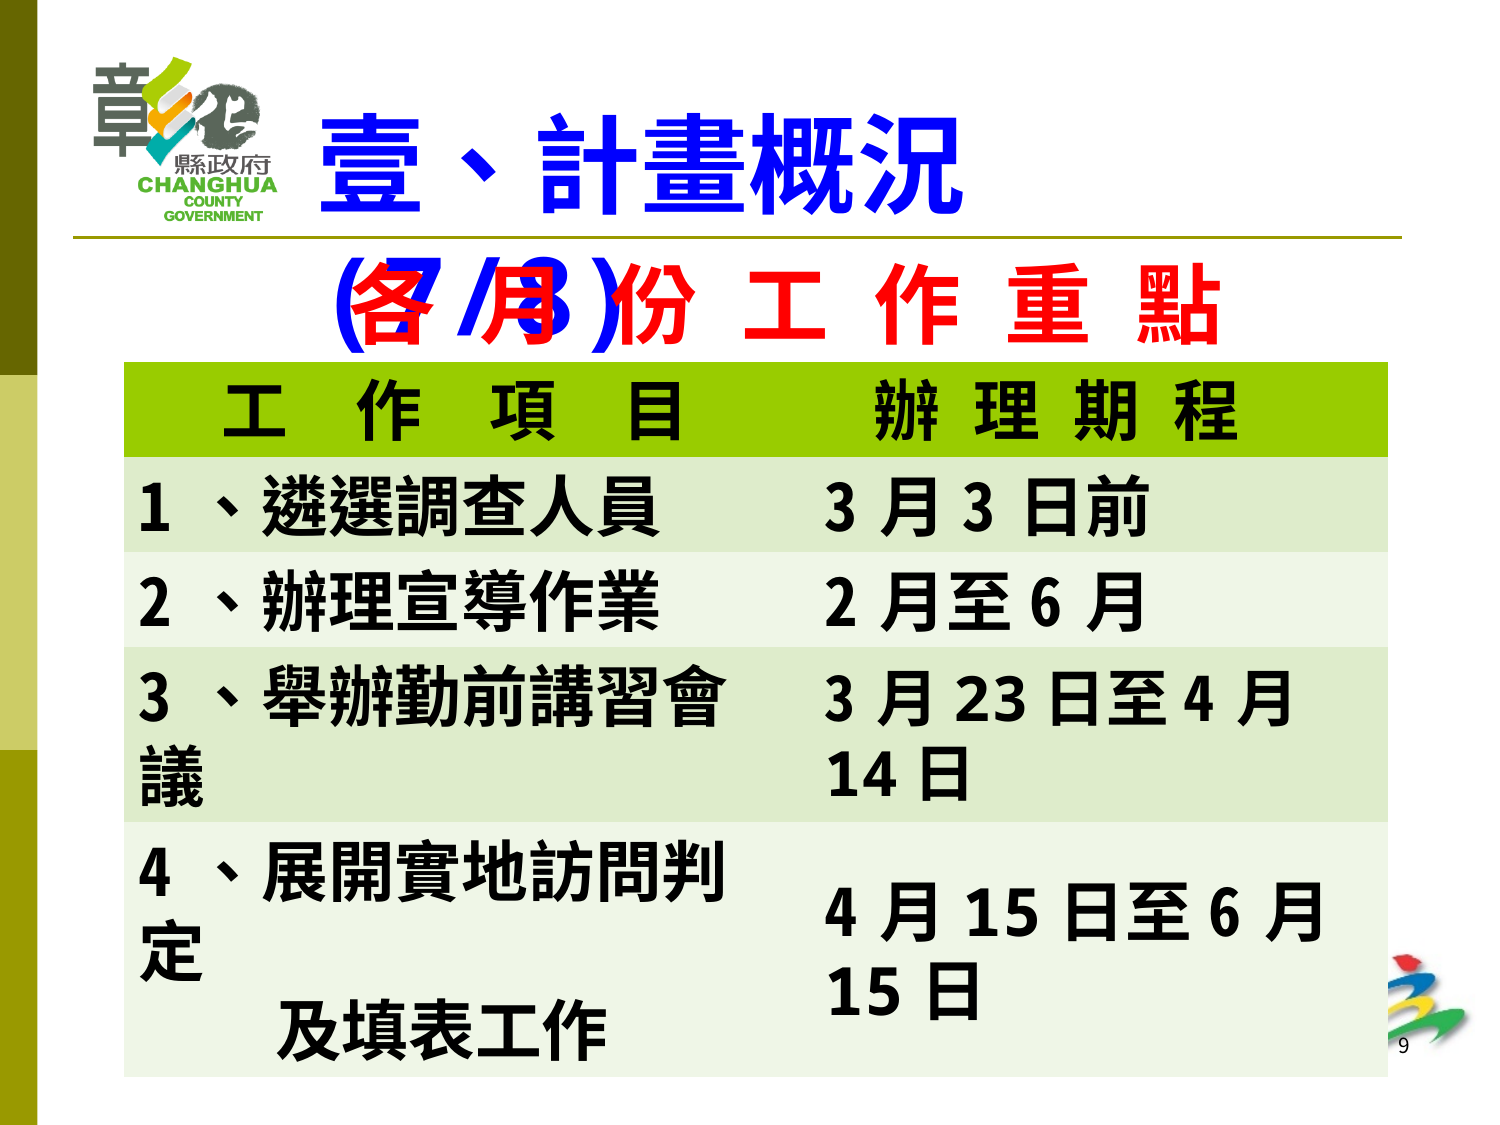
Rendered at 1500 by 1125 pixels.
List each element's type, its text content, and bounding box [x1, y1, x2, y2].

table_cell 4、展開實地訪問判定 及填表工作 [124, 822, 809, 1077]
table_cell 1、遴選調查人員 [124, 457, 809, 552]
picture [57, 42, 313, 235]
table_cell 3月3日前 [809, 457, 1388, 552]
table_cell 3月23日至4月14日 [809, 647, 1388, 822]
table_cell 2、辦理宣導作業 [124, 552, 809, 647]
table_cell 2月至6月 [809, 552, 1388, 647]
table_cell 4月15日至6月15日 [809, 822, 1388, 1077]
picture [1388, 969, 1477, 1074]
table_header 辦 理 期 程 [809, 362, 1388, 457]
table_header 工 作 項 目 [124, 362, 809, 457]
table_cell 3、舉辦勤前講習會議 [124, 647, 809, 822]
list 各 月 份 工 作 重 點 [88, 243, 1483, 969]
text_box <編號> [1074, 1025, 1426, 1101]
title 壹、計畫概況(7/8) [301, 90, 1235, 224]
